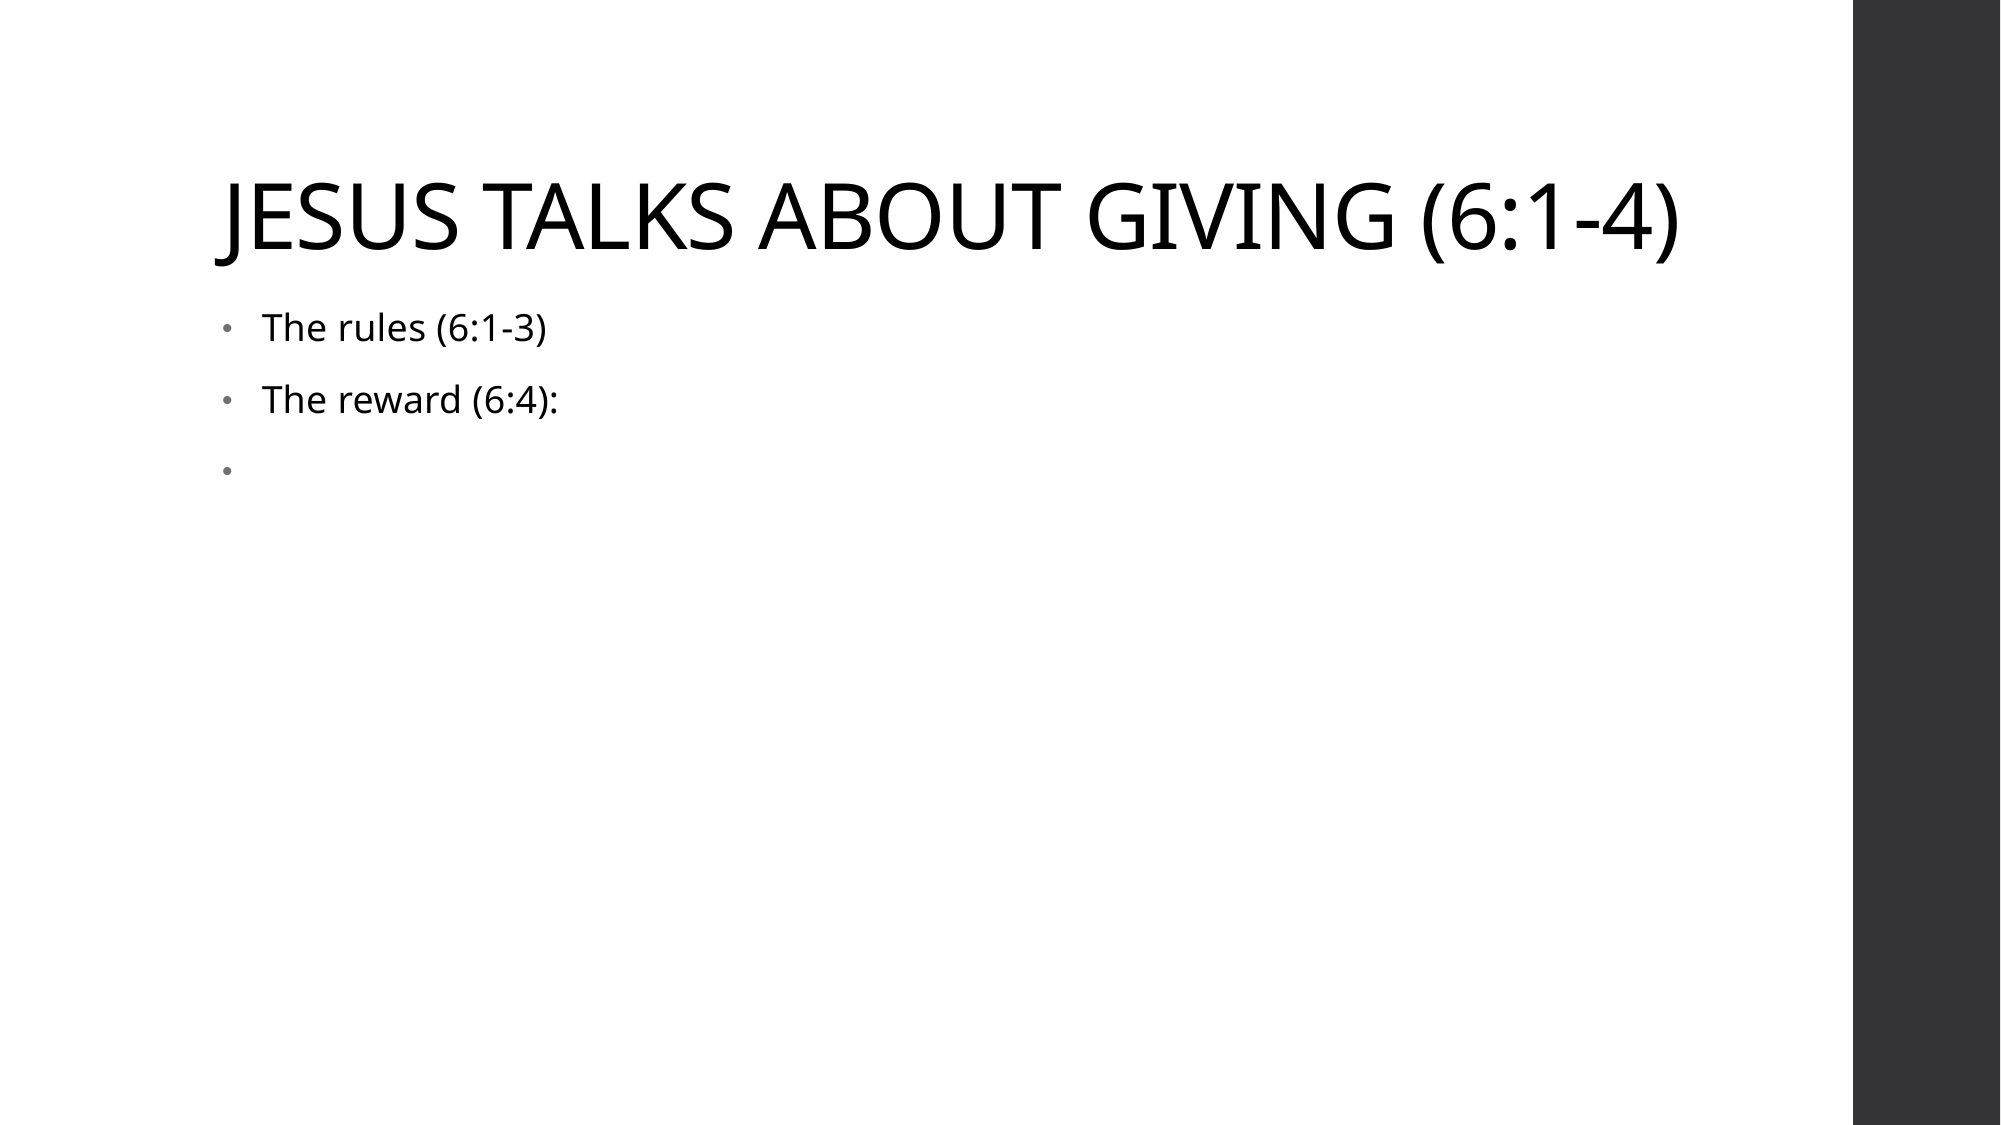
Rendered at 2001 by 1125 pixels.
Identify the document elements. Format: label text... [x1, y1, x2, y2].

title JESUS TALKS ABOUT GIVING (6:1-4) [206, 60, 1797, 278]
list The rules (6:1-3) The reward (6:4): [206, 299, 1617, 1014]
